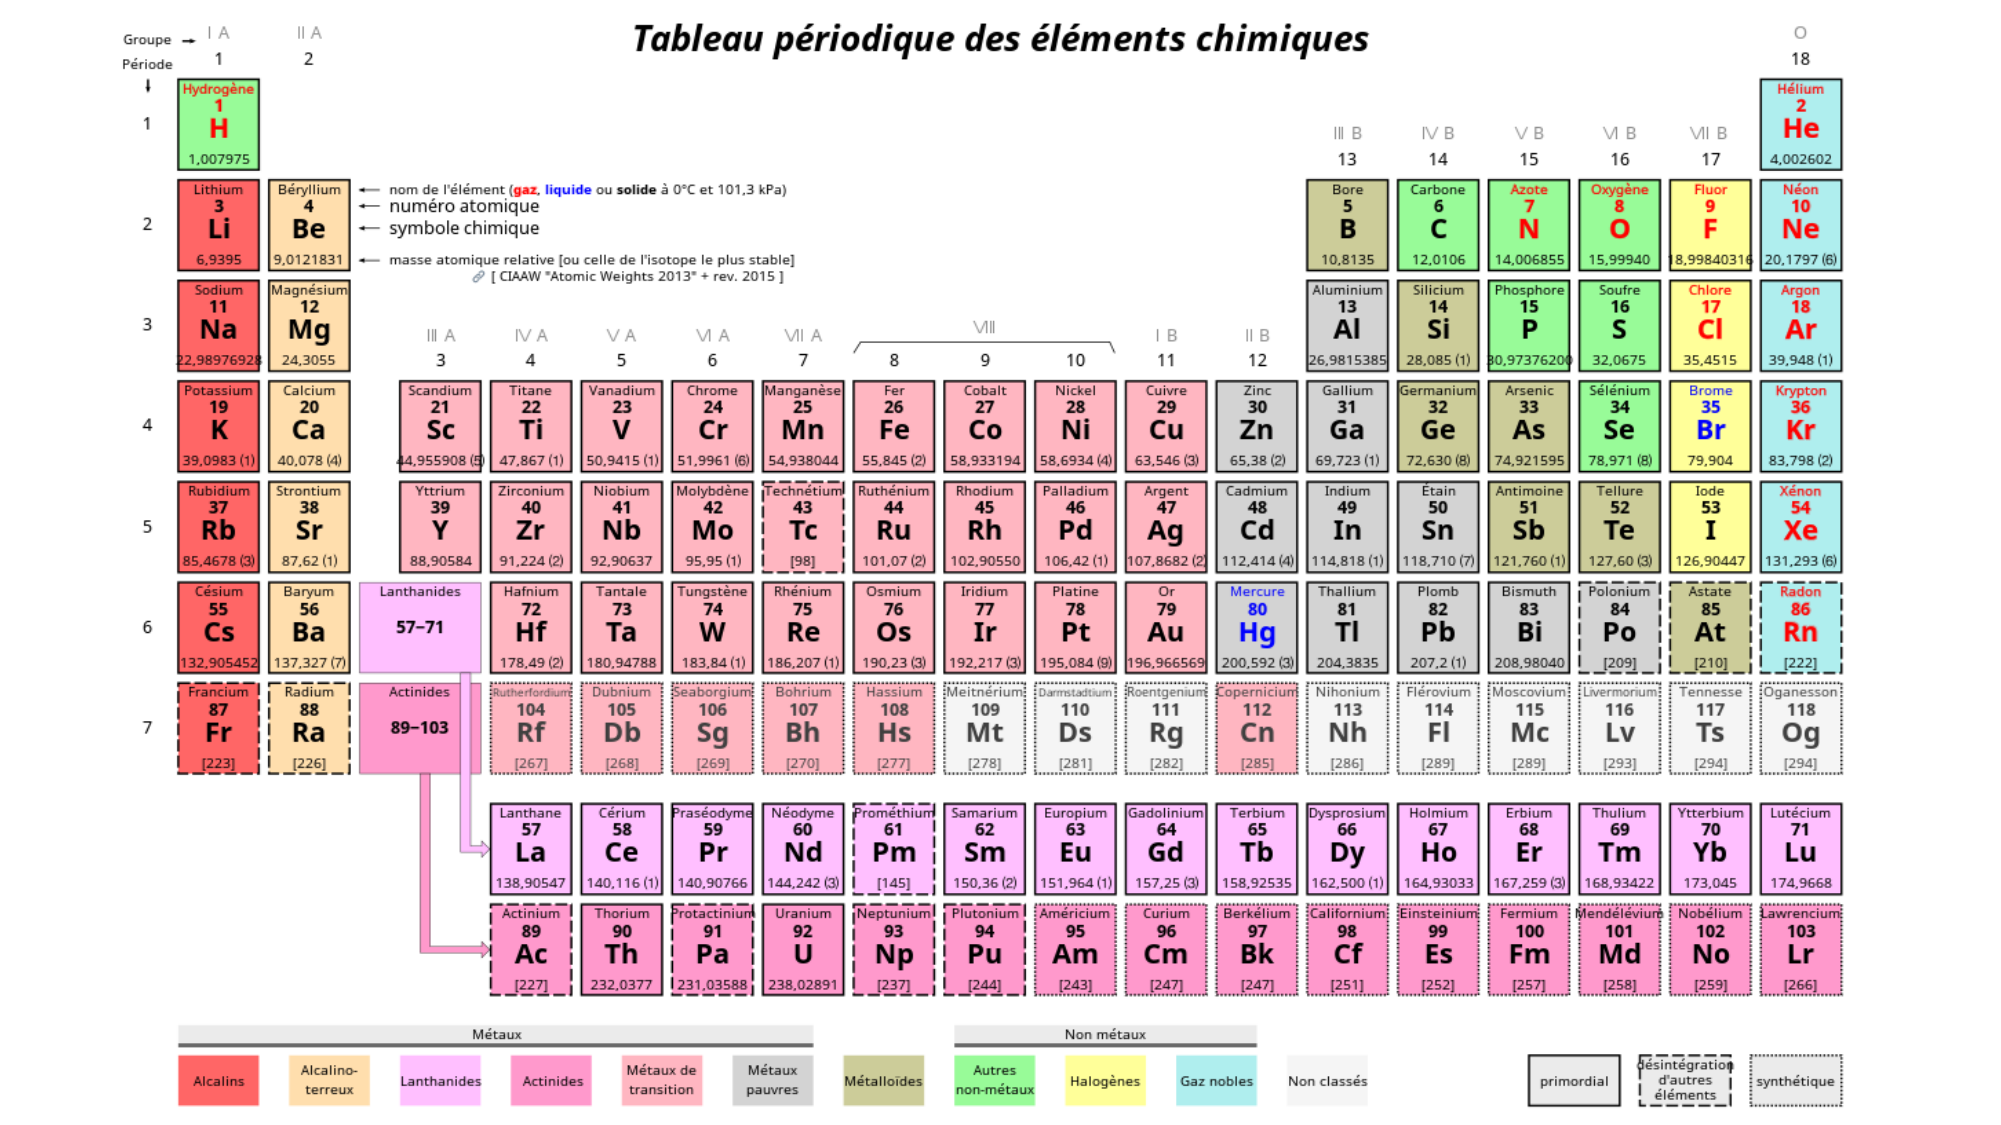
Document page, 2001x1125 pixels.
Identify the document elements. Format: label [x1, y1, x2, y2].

picture [118, 0, 1882, 1125]
